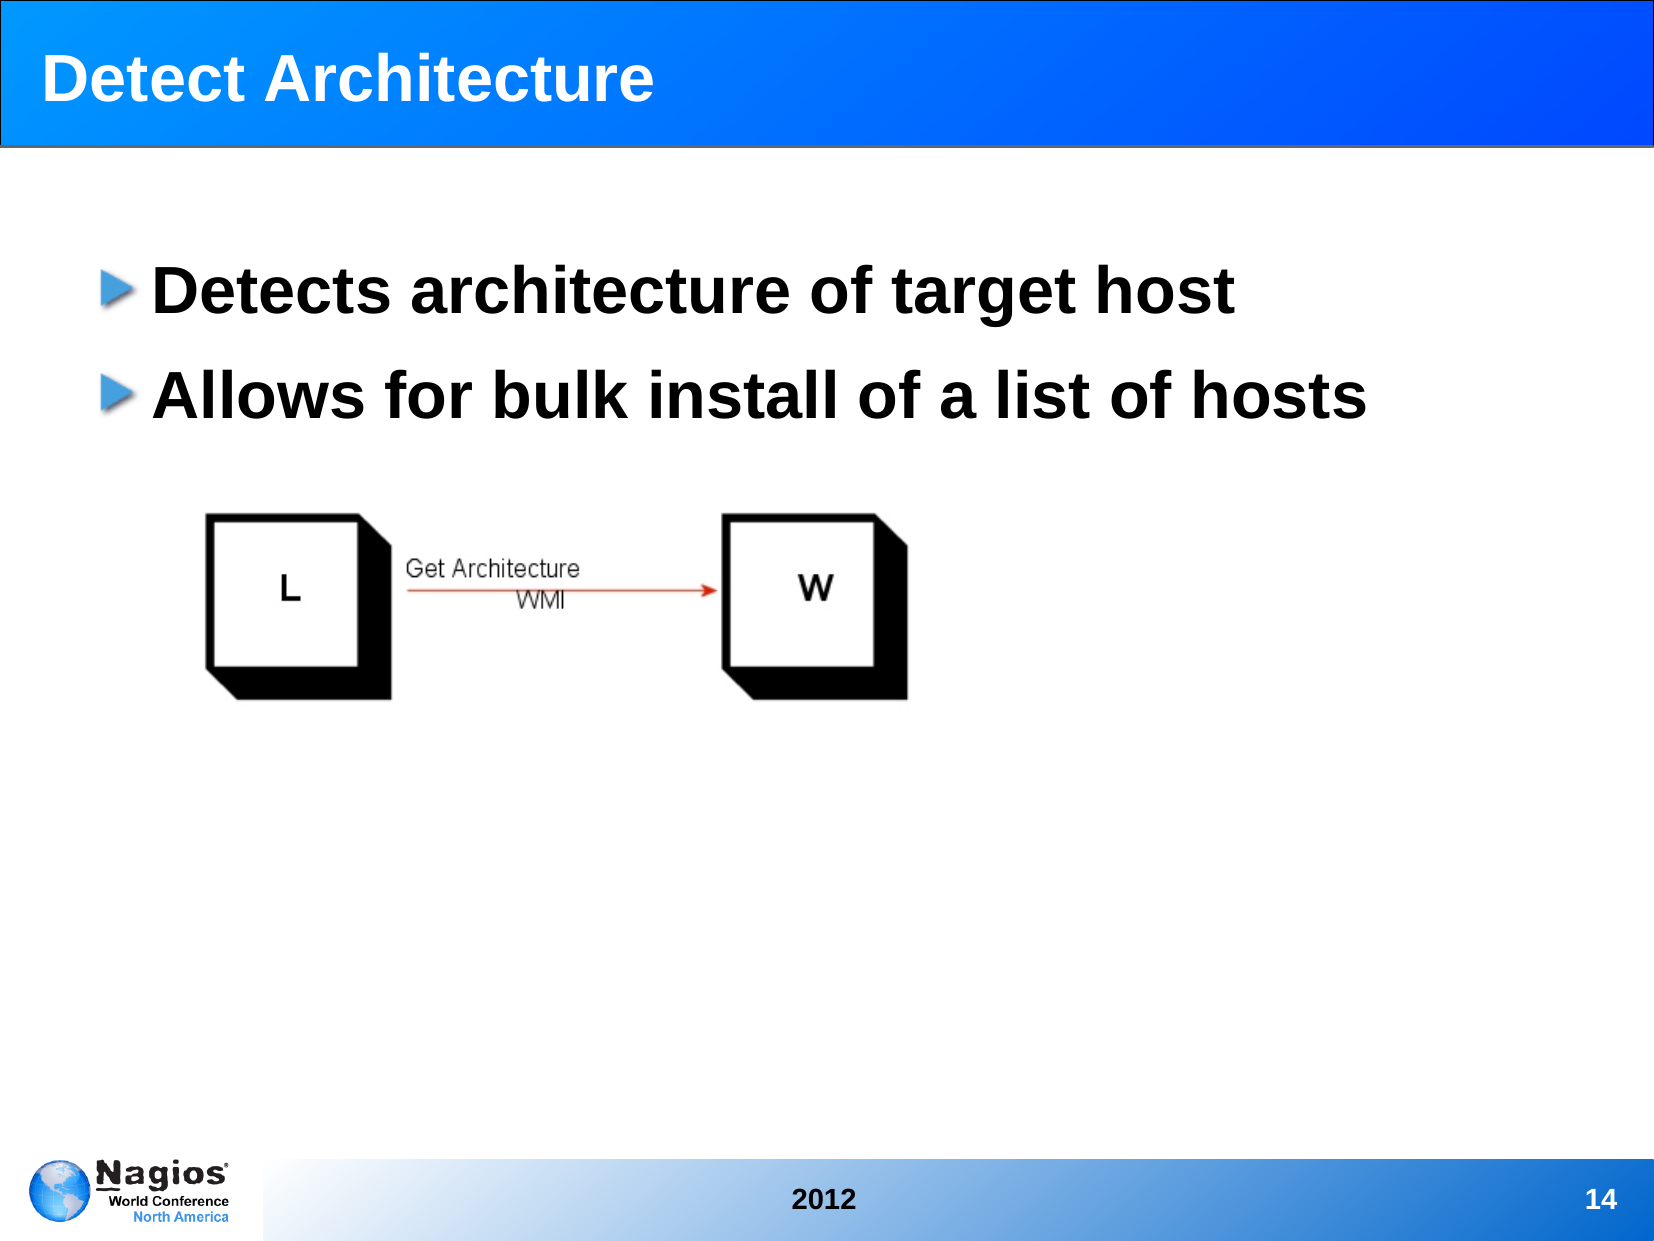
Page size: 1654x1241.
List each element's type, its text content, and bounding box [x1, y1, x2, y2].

picture [110, 449, 1014, 780]
picture [29, 1159, 229, 1235]
list Detects architecture of target host Allows for bulk install of a list of hosts [80, 253, 1569, 1058]
title Detect Architecture [41, 36, 1248, 120]
